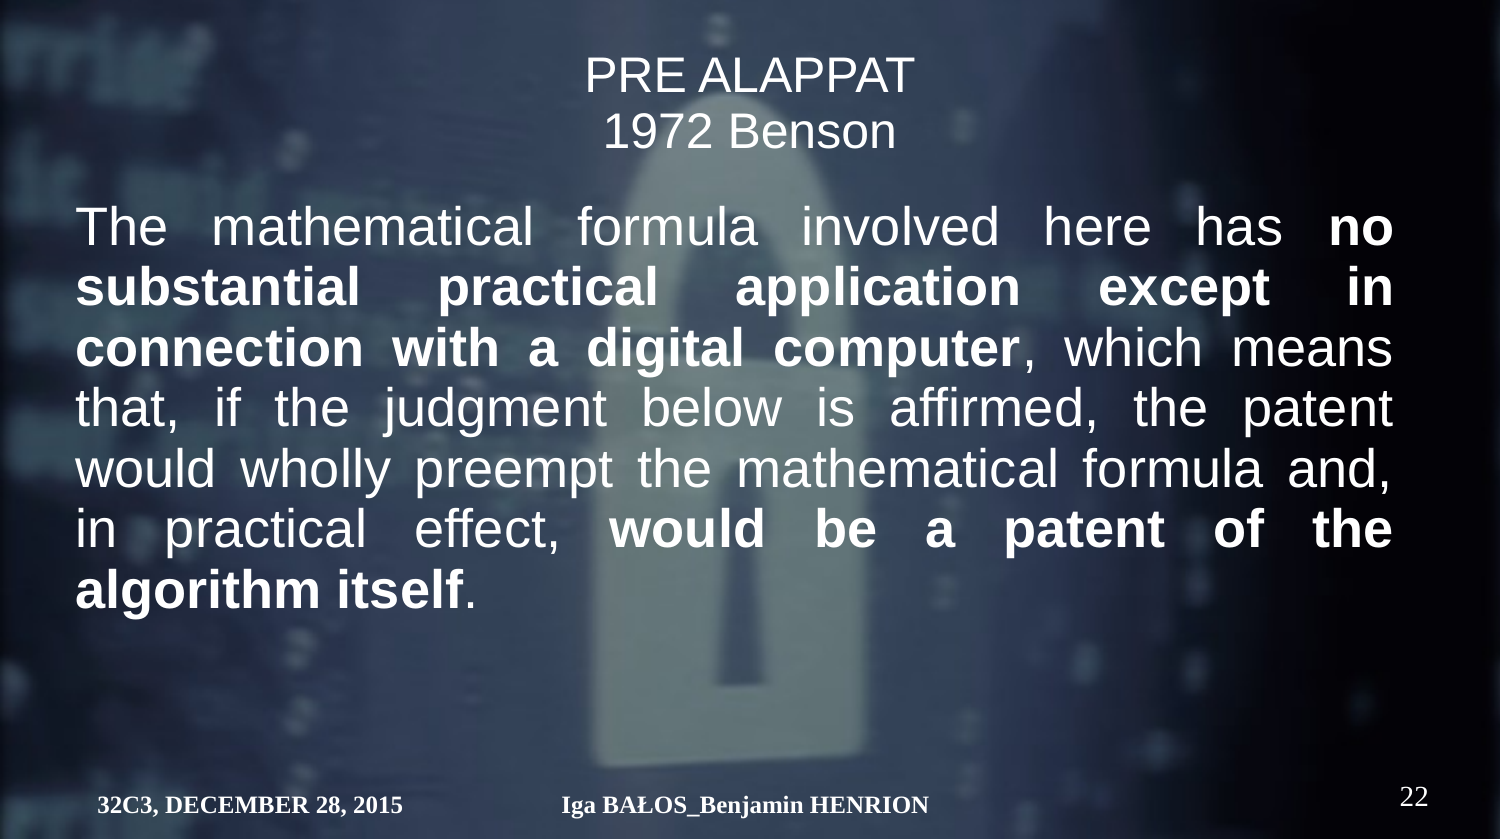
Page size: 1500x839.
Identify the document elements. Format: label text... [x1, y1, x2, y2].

picture [0, 0, 1500, 839]
title PRE ALAPPAT 1972 Benson [74, 33, 1425, 174]
list The mathematical formula involved here has no substantial practical application except in connection with a digital computer, which means that, if the judgment below is affirmed, the patent would wholly preempt the mathematical formula and, in practical effect, would be a patent of the algorithm itself. [74, 196, 1395, 839]
